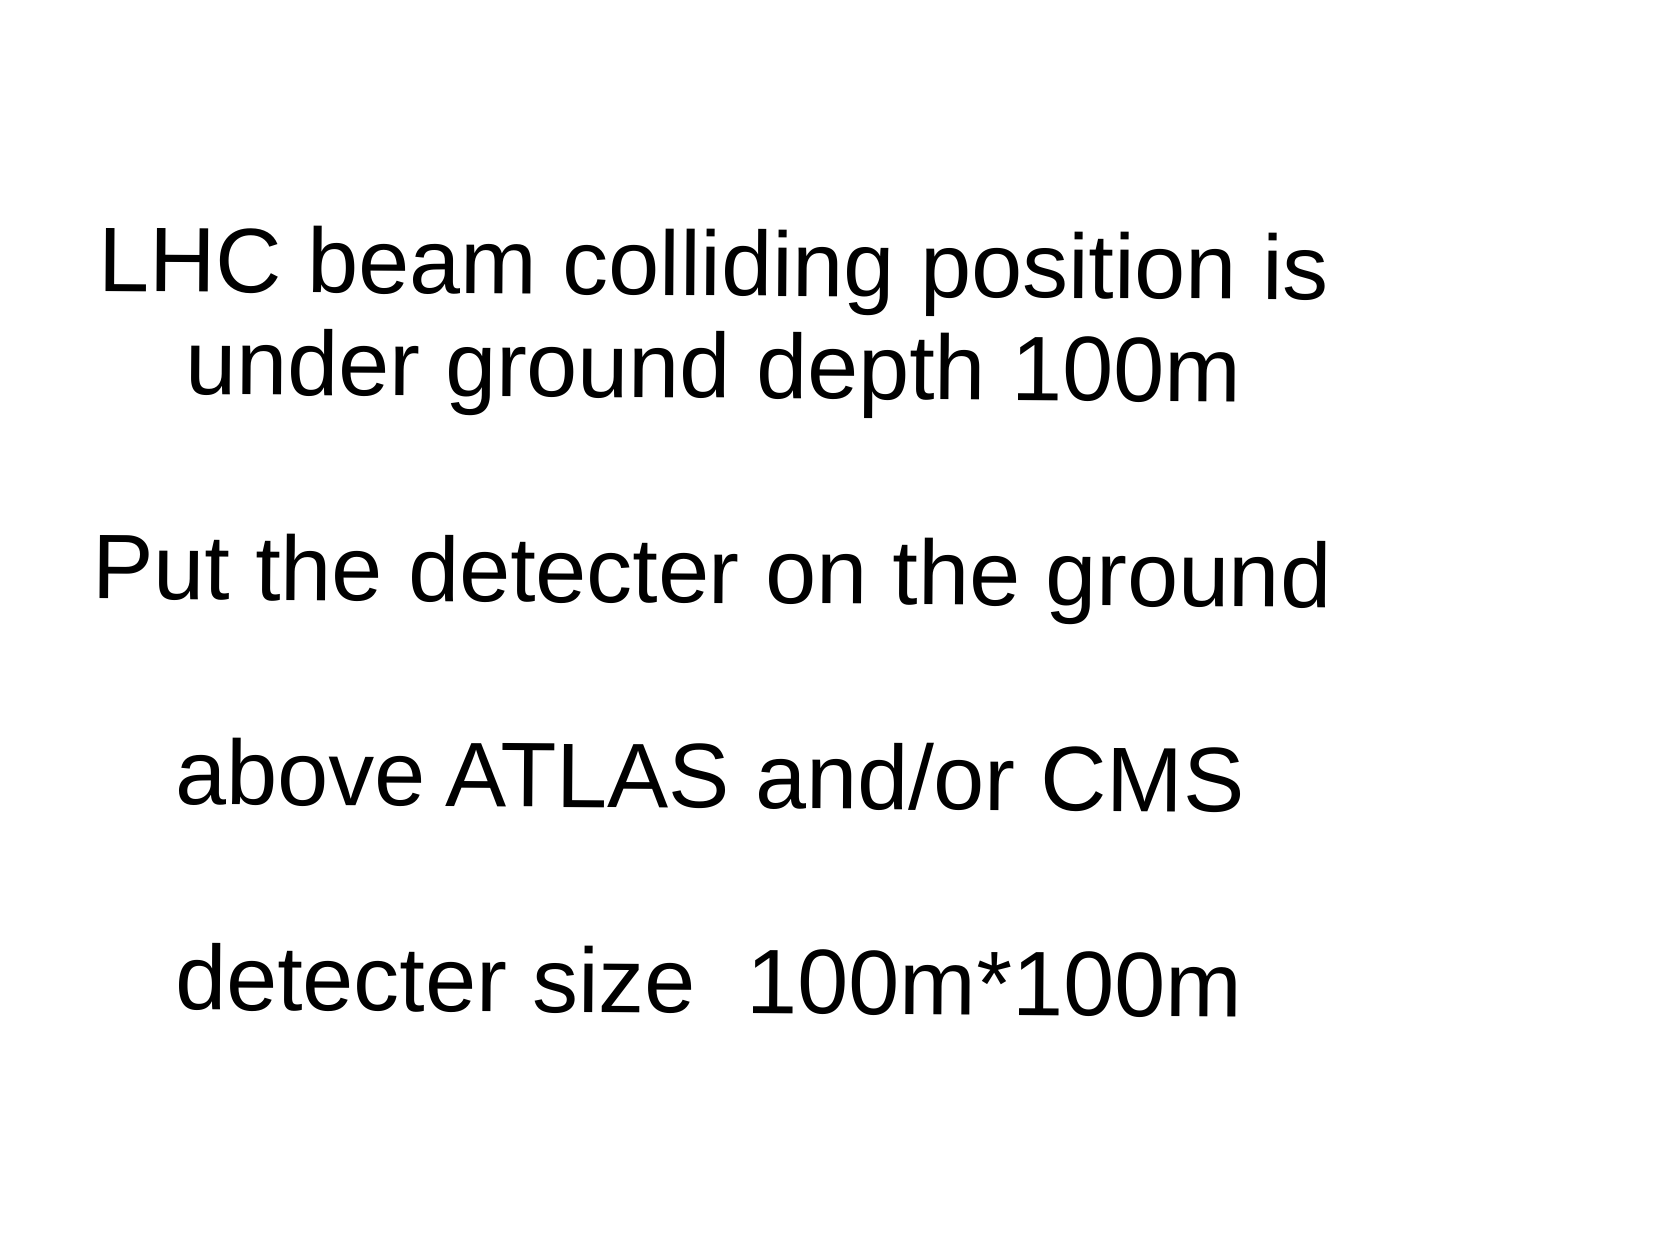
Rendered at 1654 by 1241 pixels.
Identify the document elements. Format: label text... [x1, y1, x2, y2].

title LHC beam colliding position is under ground depth 100m Put the detecter on the ground above ATLAS and/or CMS detecter size 100m*100m [0, 0, 1461, 1241]
